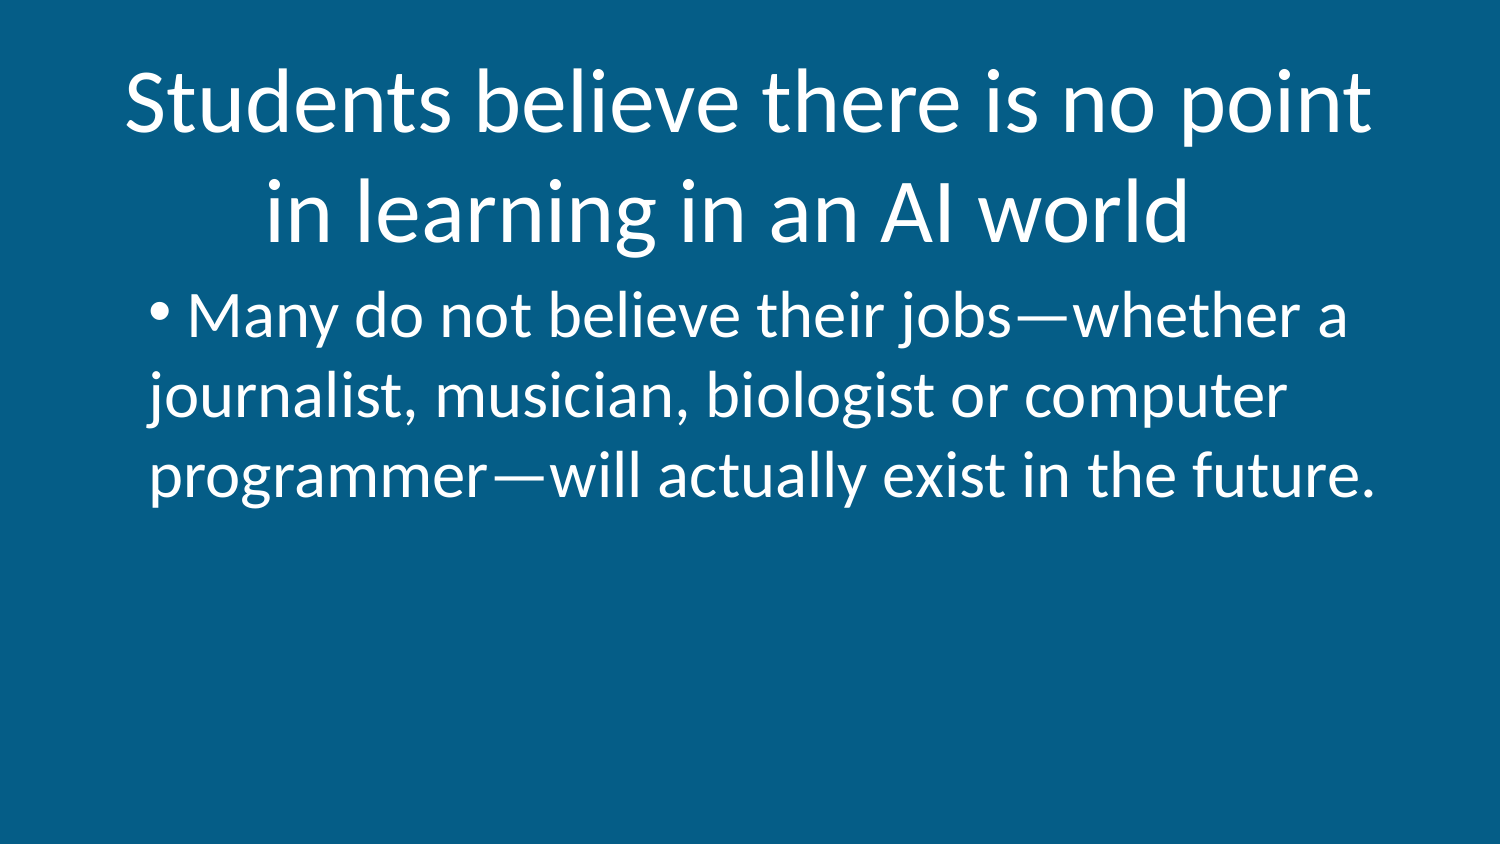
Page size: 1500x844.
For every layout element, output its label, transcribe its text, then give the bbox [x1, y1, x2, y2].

list Many do not believe their jobs—whether a journalist, musician, biologist or computer programmer—will actually exist in the future. [75, 262, 1465, 844]
title Students believe there is no point in learning in an AI world [75, 33, 1425, 175]
